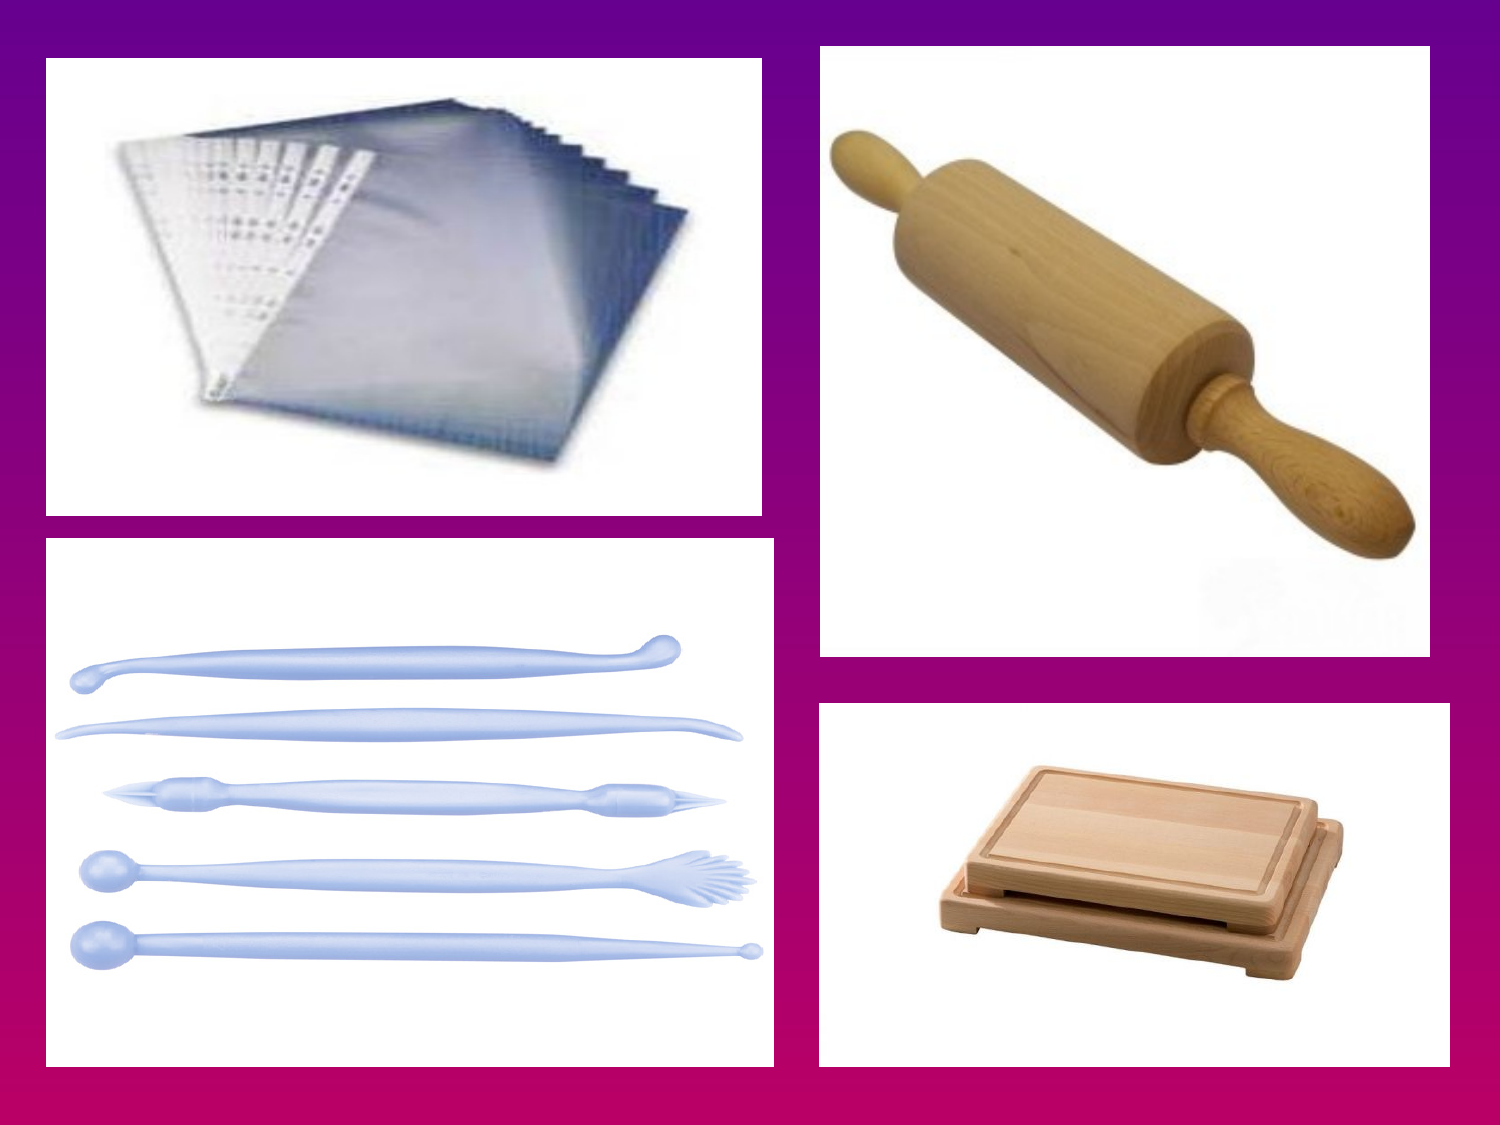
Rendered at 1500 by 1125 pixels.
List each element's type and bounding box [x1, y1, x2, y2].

picture [820, 46, 1430, 657]
picture [819, 703, 1450, 1067]
picture [46, 58, 762, 516]
picture [46, 538, 774, 1067]
